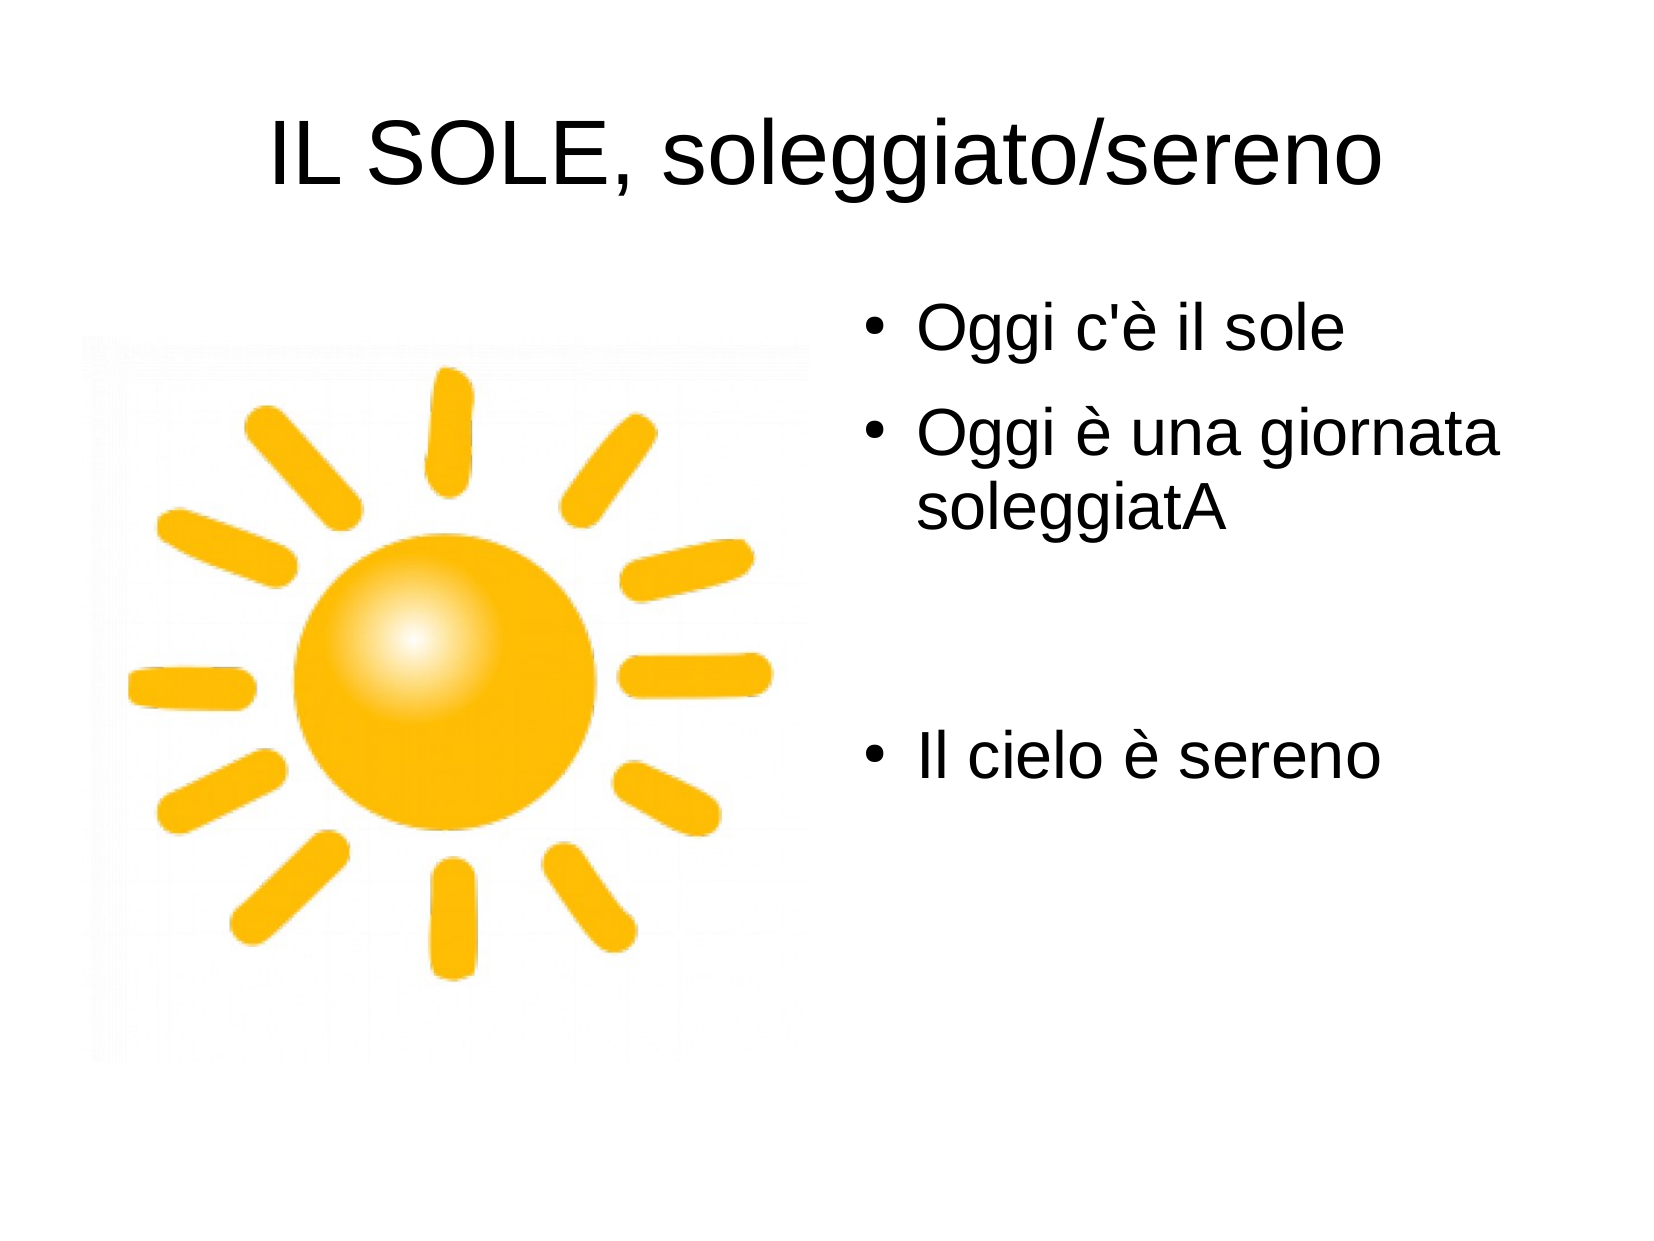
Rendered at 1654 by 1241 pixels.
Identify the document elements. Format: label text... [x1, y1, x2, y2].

title IL SOLE, soleggiato/sereno [82, 49, 1571, 257]
picture [82, 336, 809, 1063]
list Oggi c'è il sole Oggi è una giornata soleggiatA [845, 290, 1572, 681]
list Il cielo è sereno [845, 717, 1572, 1109]
